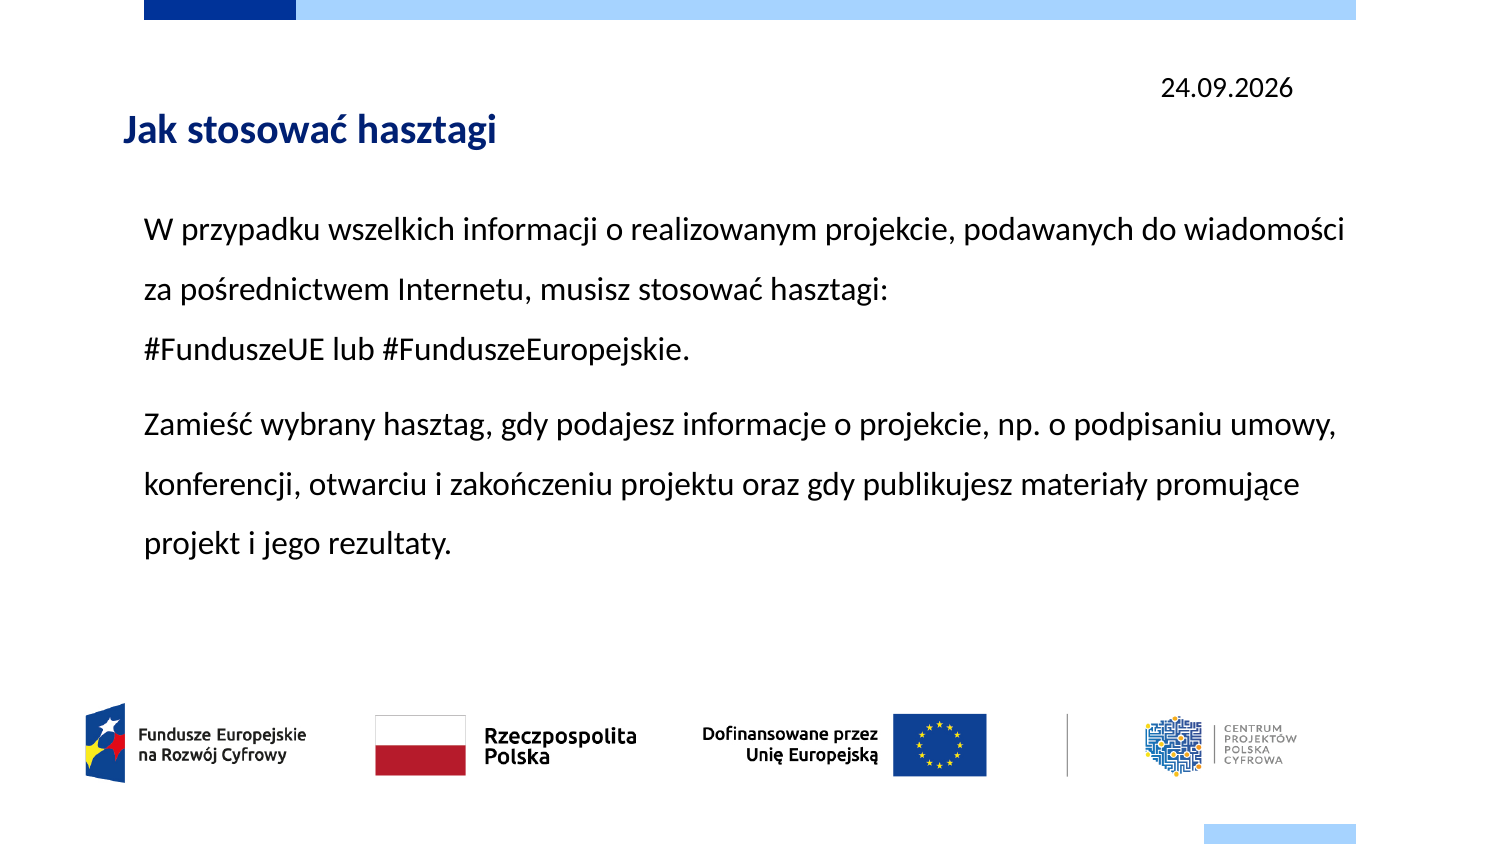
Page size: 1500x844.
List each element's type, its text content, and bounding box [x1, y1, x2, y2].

title Jak stosować hasztagi [123, 101, 1336, 188]
list W przypadku wszelkich informacji o realizowanym projekcie, podawanych do wiadomości za pośrednictwem Internetu, musisz stosować hasztagi: #FunduszeUE lub #FunduszeEuropejskie. Zamieść wybrany hasztag, gdy podajesz informacje o projekcie, np. o podpisaniu umowy, konferencji, otwarciu i zakończeniu projektu oraz gdy publikujesz materiały promujące projekt i jego rezultaty. [143, 187, 1357, 710]
picture [59, 676, 1336, 809]
text_box 02.07.2024 [1145, 60, 1347, 102]
